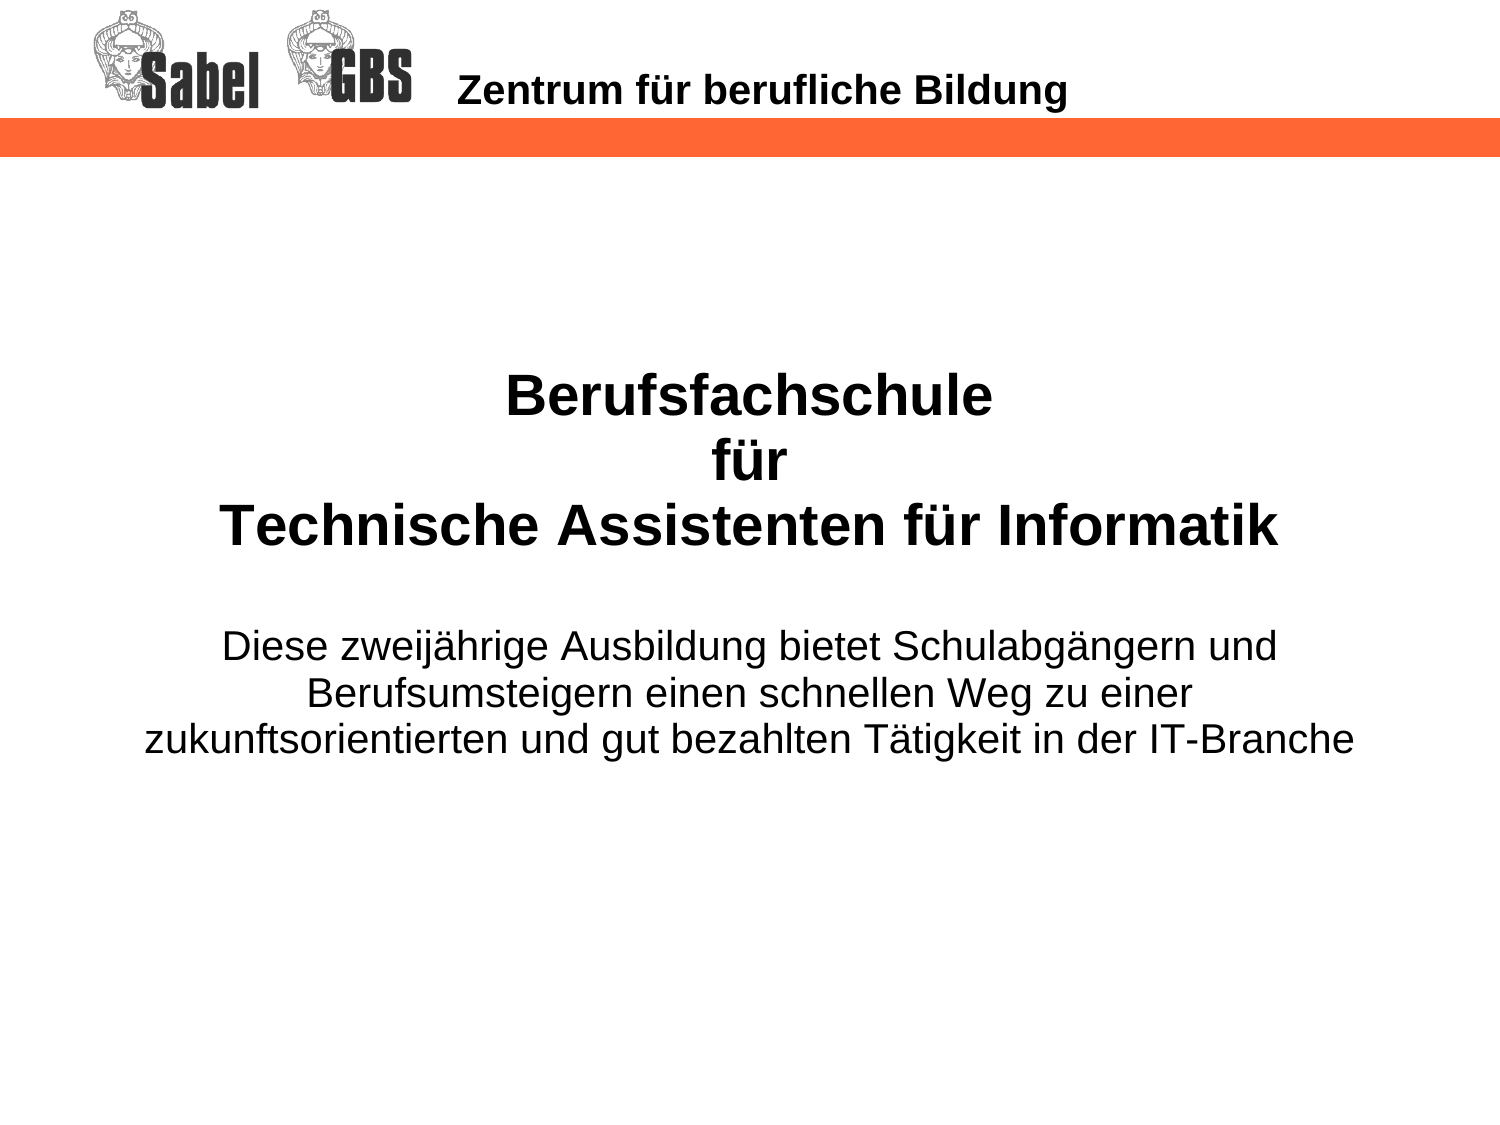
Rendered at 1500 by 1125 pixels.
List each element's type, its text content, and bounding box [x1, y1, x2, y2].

picture [88, 0, 264, 118]
title Berufsfachschule für Technische Assistenten für Informatik Diese zweijährige Ausbildung bietet Schulabgängern und Berufsumsteigern einen schnellen Weg zu einer zukunftsorientierten und gut bezahlten Tätigkeit in der IT-Branche [106, 351, 1394, 774]
picture [265, 0, 433, 113]
